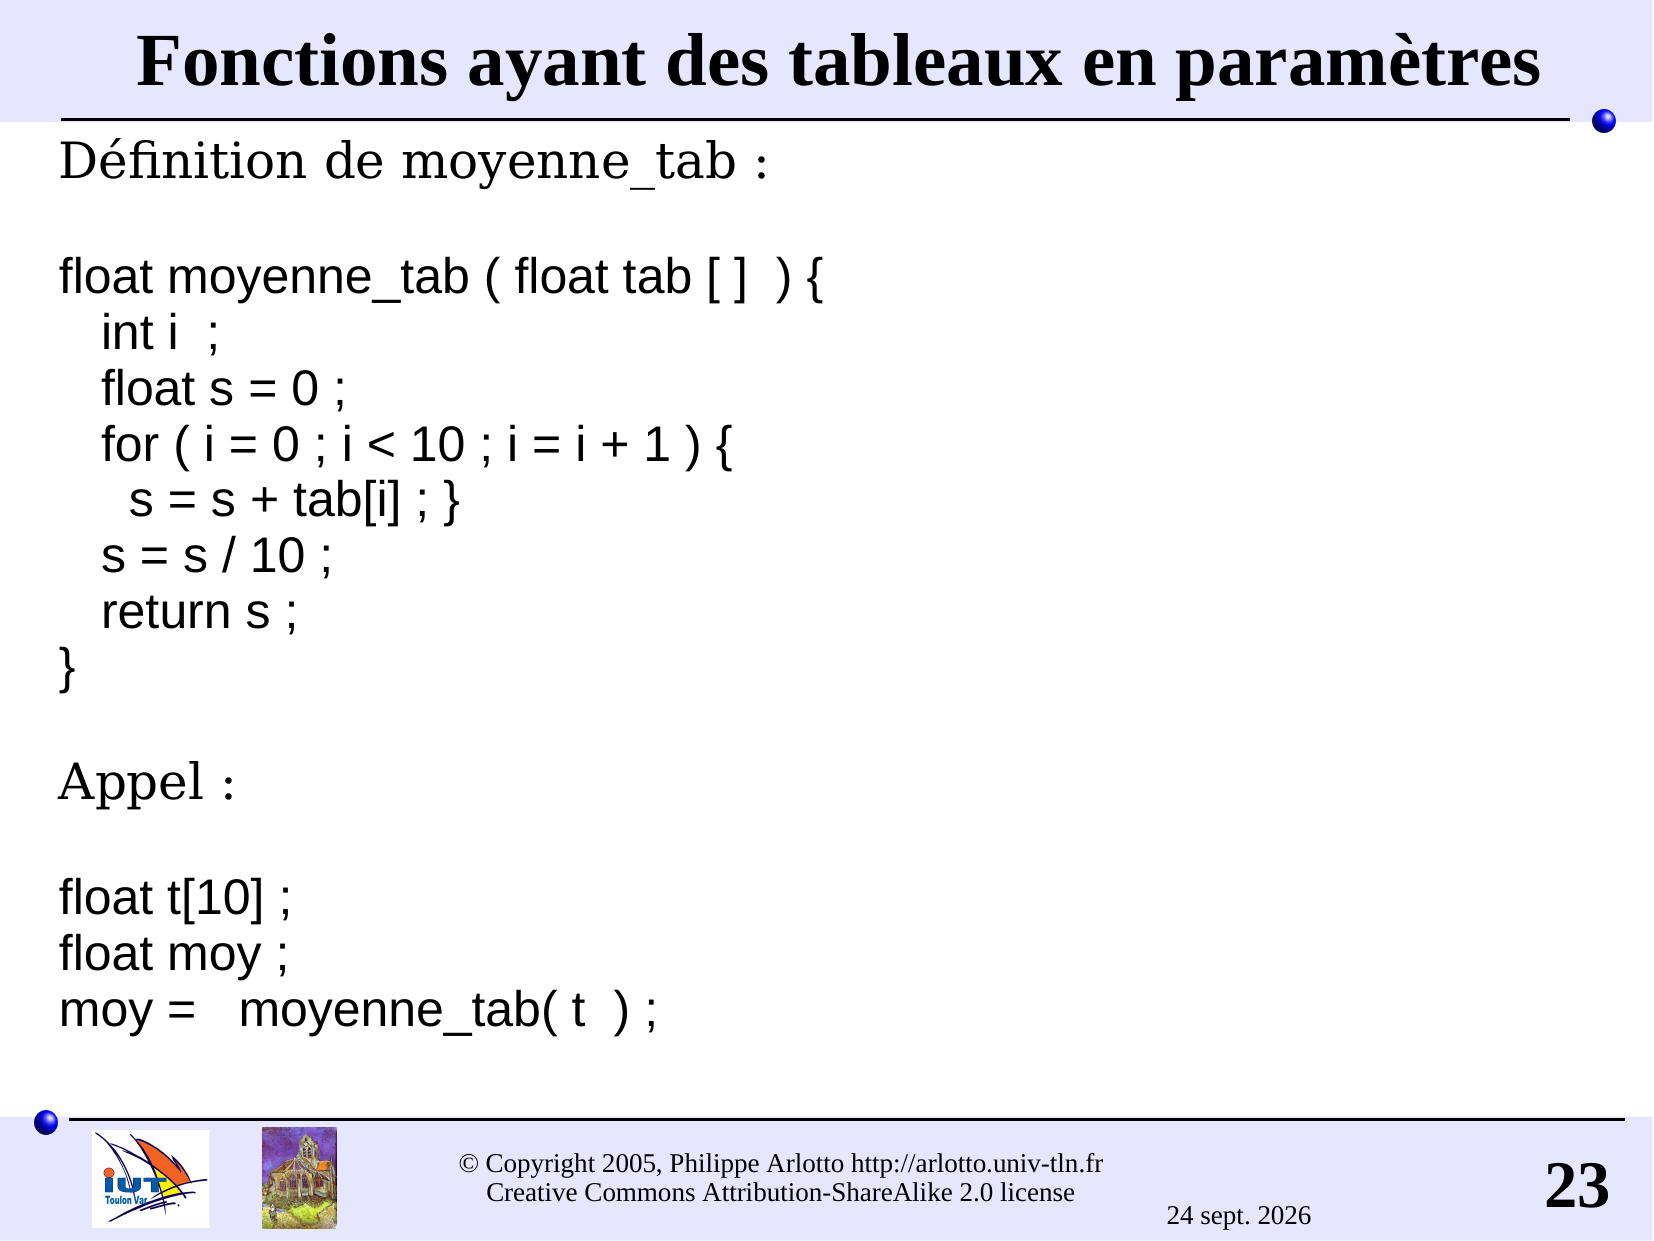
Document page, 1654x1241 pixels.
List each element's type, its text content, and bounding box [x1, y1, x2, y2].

picture [262, 1127, 337, 1229]
title Fonctions ayant des tableaux en paramètres [95, 11, 1585, 110]
text_box Définition de moyenne_tab : float moyenne_tab ( float tab [ ] ) { int i ; float s = 0 ; for ( i = 0 ; i < 10 ; i = i + 1 ) { s = s + tab[i] ; } s = s / 10 ; return s ; } Appel : float t[10] ; float moy ; moy = moyenne_tab( t ) ; [59, 132, 839, 1103]
